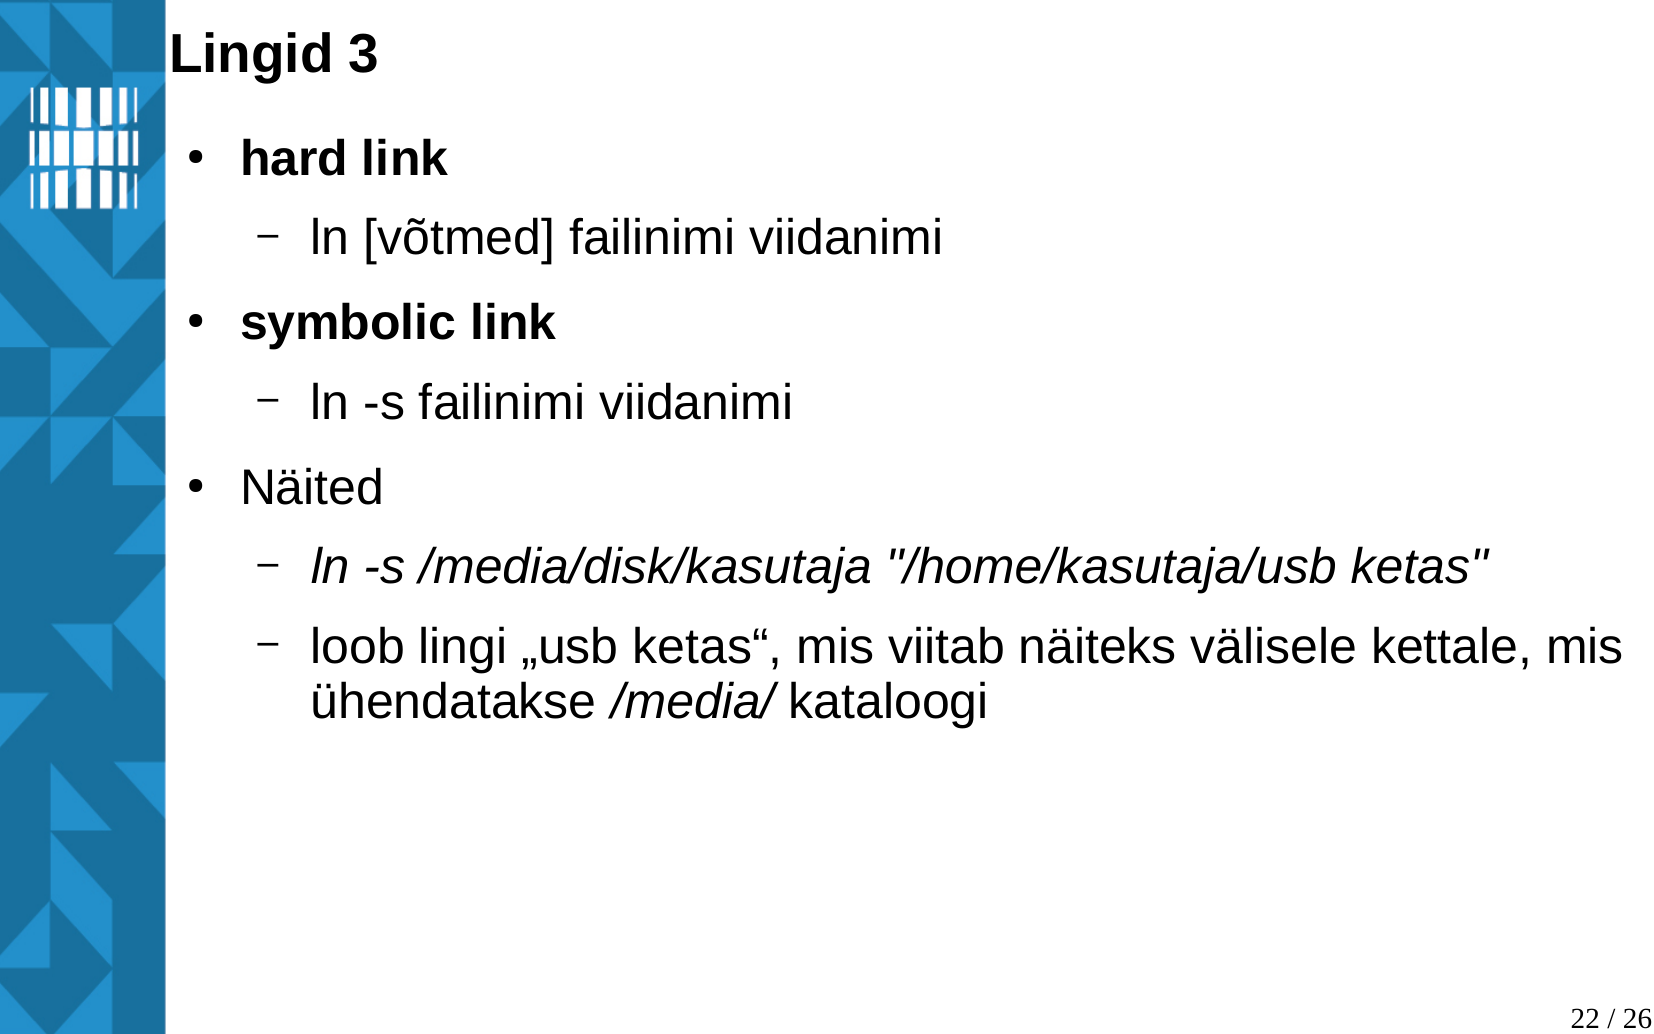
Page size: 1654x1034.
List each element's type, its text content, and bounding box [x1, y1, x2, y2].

title Lingid 3 [169, 11, 1571, 95]
list hard link ln [võtmed] failinimi viidanimi symbolic link ln -s failinimi viidanimi Näited ln -s /media/disk/kasutaja "/home/kasutaja/usb ketas" loob lingi „usb ketas“, mis viitab näiteks välisele kettale, mis ühendatakse /media/ kataloogi [169, 129, 1630, 997]
